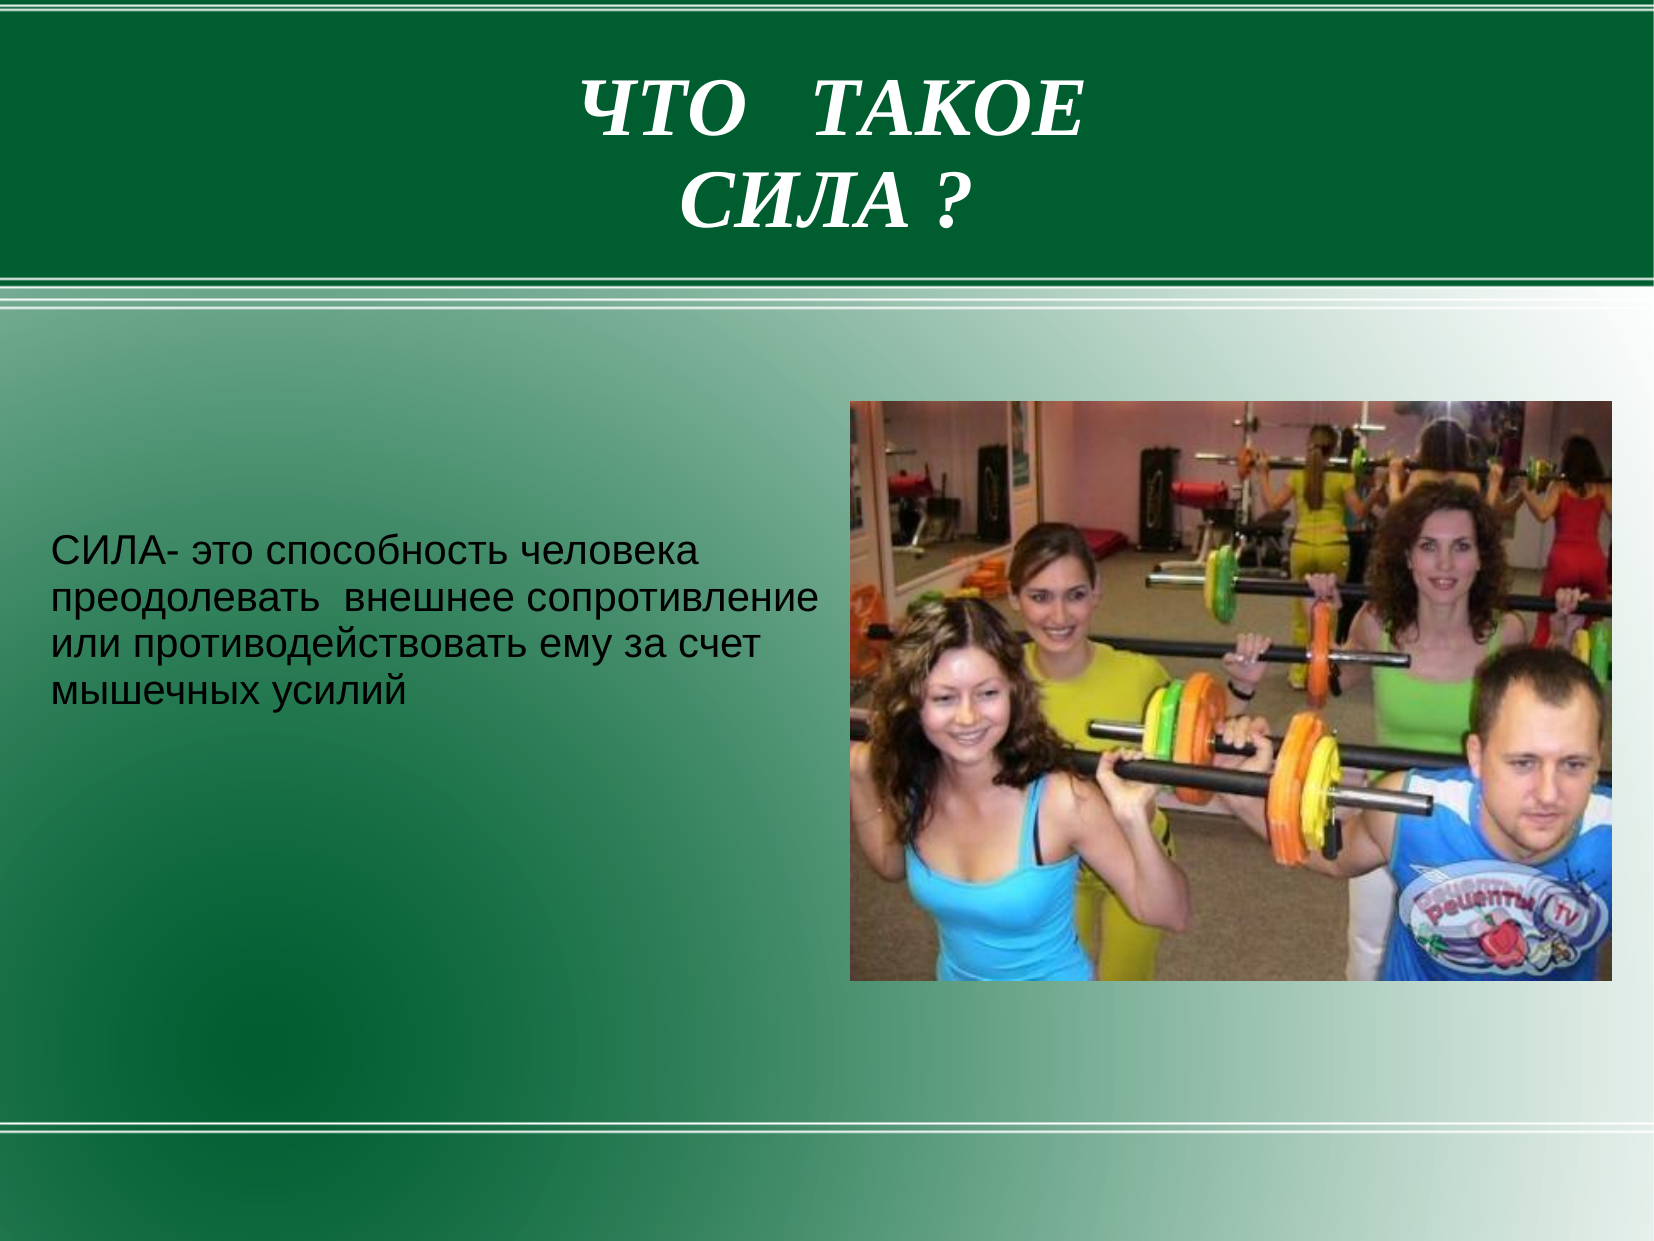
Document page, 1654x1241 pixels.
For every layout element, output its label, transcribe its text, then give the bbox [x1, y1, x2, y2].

list [106, 337, 1595, 1142]
text_box СИЛА- это способность человека преодолевать внешнее сопротивление или противодействовать ему за счет мышечных усилий [35, 519, 847, 768]
picture [0, 0, 1654, 1241]
title ЧТО ТАКОЕ СИЛА ? [82, 49, 1571, 257]
